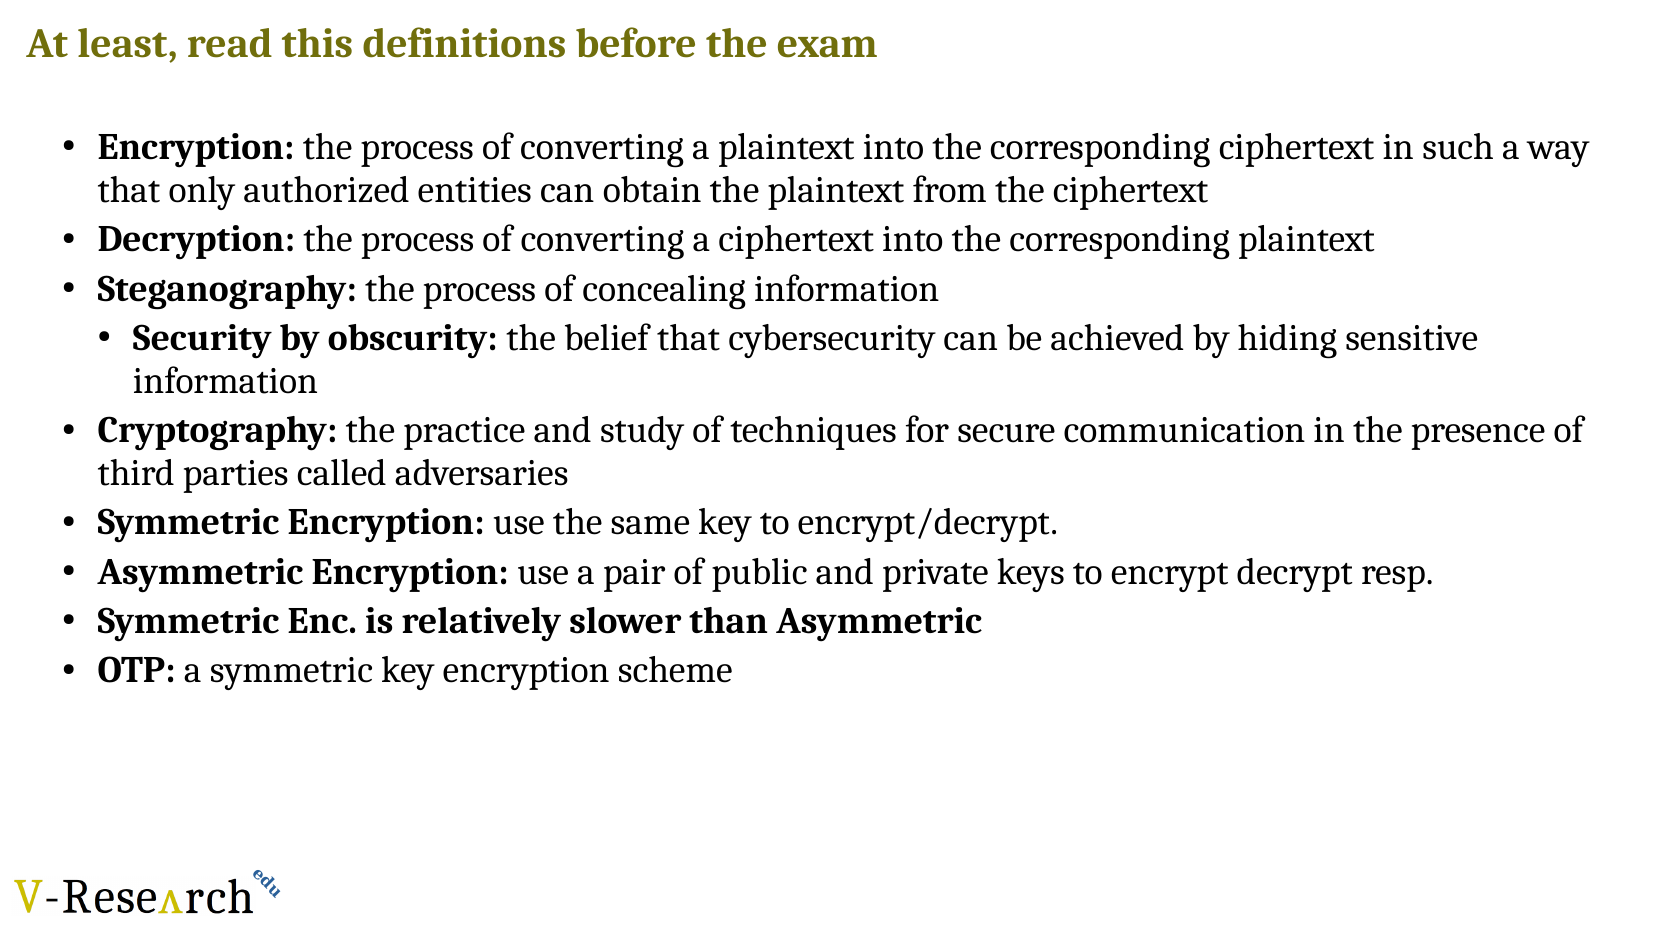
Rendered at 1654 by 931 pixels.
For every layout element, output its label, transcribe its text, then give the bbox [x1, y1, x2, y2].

text_box edu [222, 847, 333, 931]
text_box Encryption: the process of converting a plaintext into the corresponding ciphertext in such a way that only authorized entities can obtain the plaintext from the ciphertext Decryption: the process of converting a ciphertext into the corresponding plaintext Steganography: the process of concealing information Security by obscurity: the belief that cybersecurity can be achieved by hiding sensitive information Cryptography: the practice and study of techniques for secure communication in the presence of third parties called adversaries Symmetric Encryption: use the same key to encrypt/decrypt. Asymmetric Encryption: use a pair of public and private keys to encrypt decrypt resp. Symmetric Enc. is relatively slower than Asymmetric OTP: a symmetric key encryption scheme [47, 118, 1619, 753]
picture [11, 876, 255, 916]
text_box At least, read this definitions before the exam [11, 12, 1193, 77]
